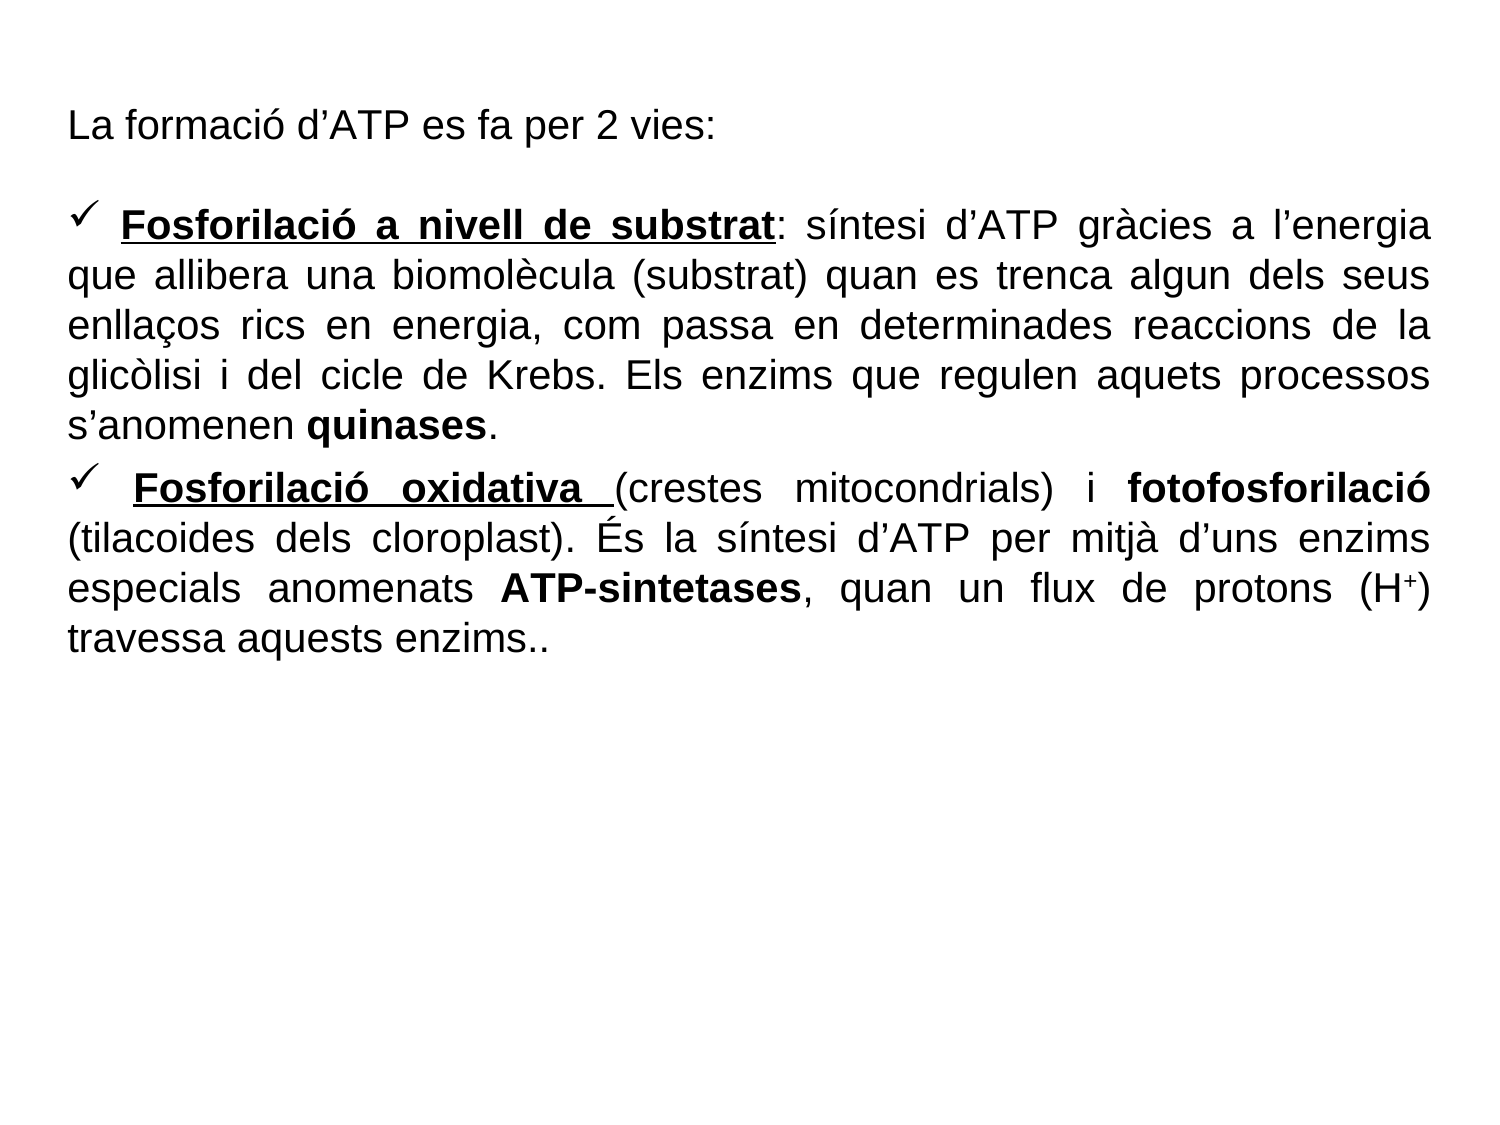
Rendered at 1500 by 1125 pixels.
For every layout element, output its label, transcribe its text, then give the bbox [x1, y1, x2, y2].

text_box La formació d’ATP es fa per 2 vies: Fosforilació a nivell de substrat: síntesi d’ATP gràcies a l’energia que allibera una biomolècula (substrat) quan es trenca algun dels seus enllaços rics en energia, com passa en determinades reaccions de la glicòlisi i del cicle de Krebs. Els enzims que regulen aquets processos s’anomenen quinases. Fosforilació oxidativa (crestes mitocondrials) i fotofosforilació (tilacoides dels cloroplast). És la síntesi d’ATP per mitjà d’uns enzims especials anomenats ATP-sintetases, quan un flux de protons (H+) travessa aquests enzims.. [52, 90, 1447, 819]
